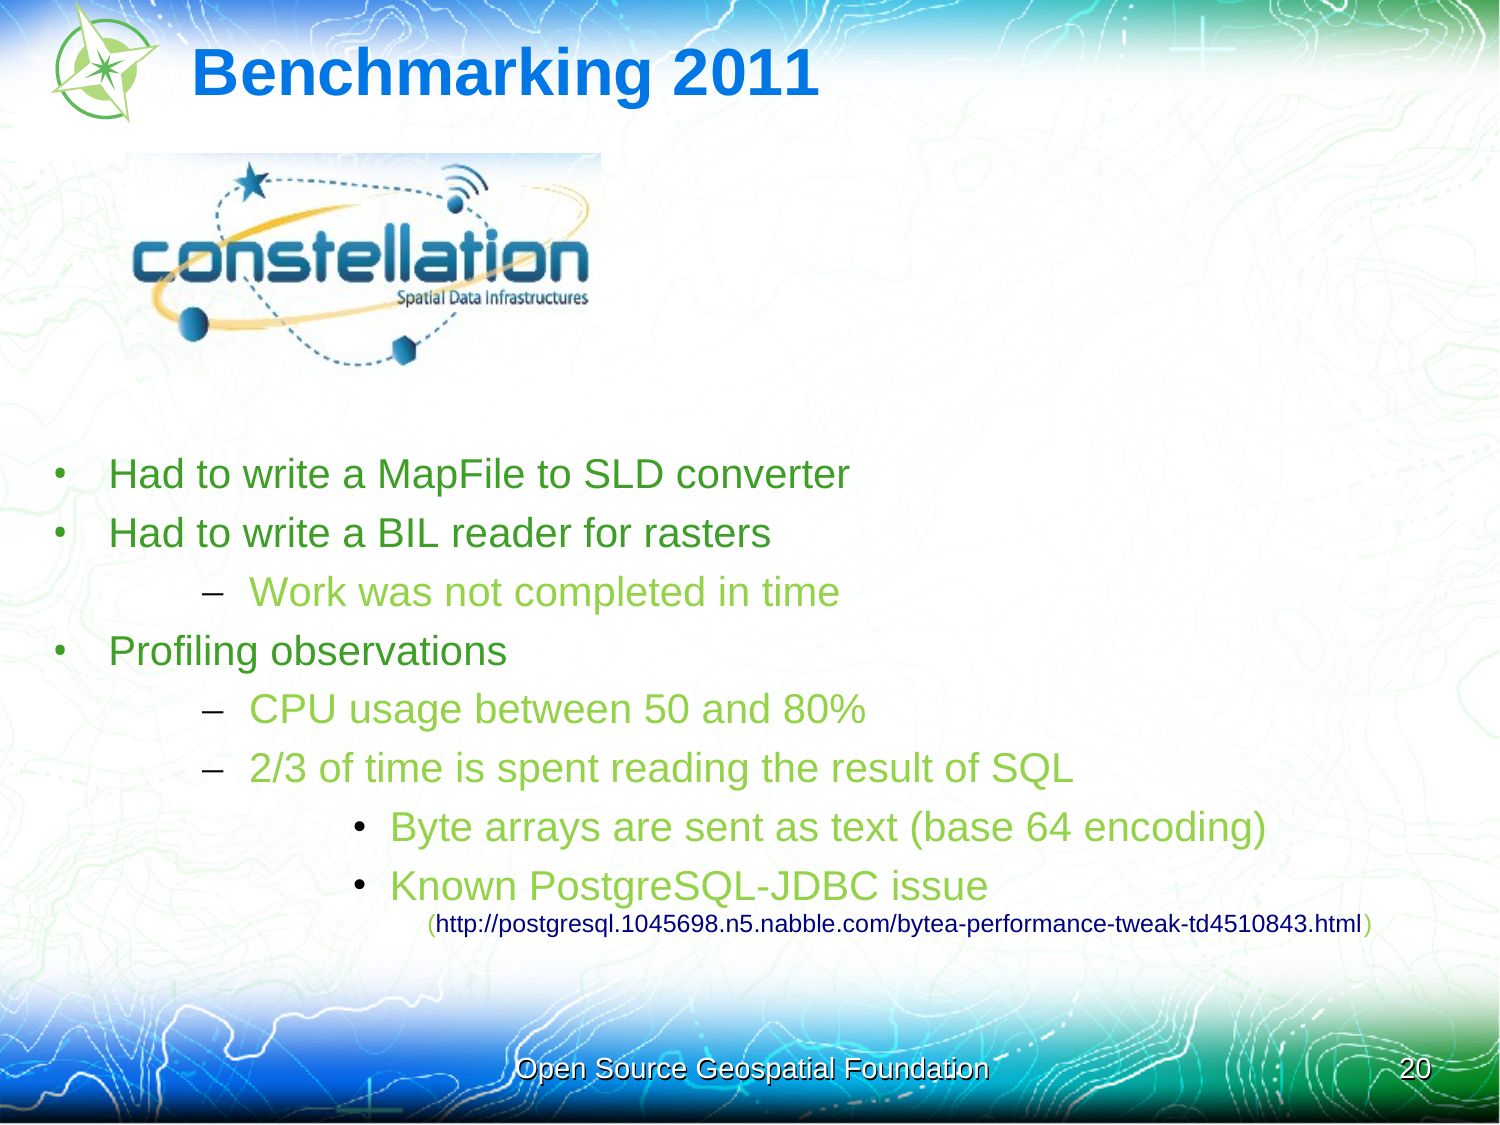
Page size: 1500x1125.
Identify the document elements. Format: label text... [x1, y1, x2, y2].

picture [0, 0, 1500, 1125]
list Had to write a MapFile to SLD converter Had to write a BIL reader for rasters Work was not completed in time Profiling observations CPU usage between 50 and 80% 2/3 of time is spent reading the result of SQL Byte arrays are sent as text (base 64 encoding) Known PostgreSQL-JDBC issue (http://postgresql.1045698.n5.nabble.com/bytea-performance-tweak-td4510843.html) [37, 439, 1500, 1125]
title Benchmarking 2011 [177, 20, 1477, 122]
